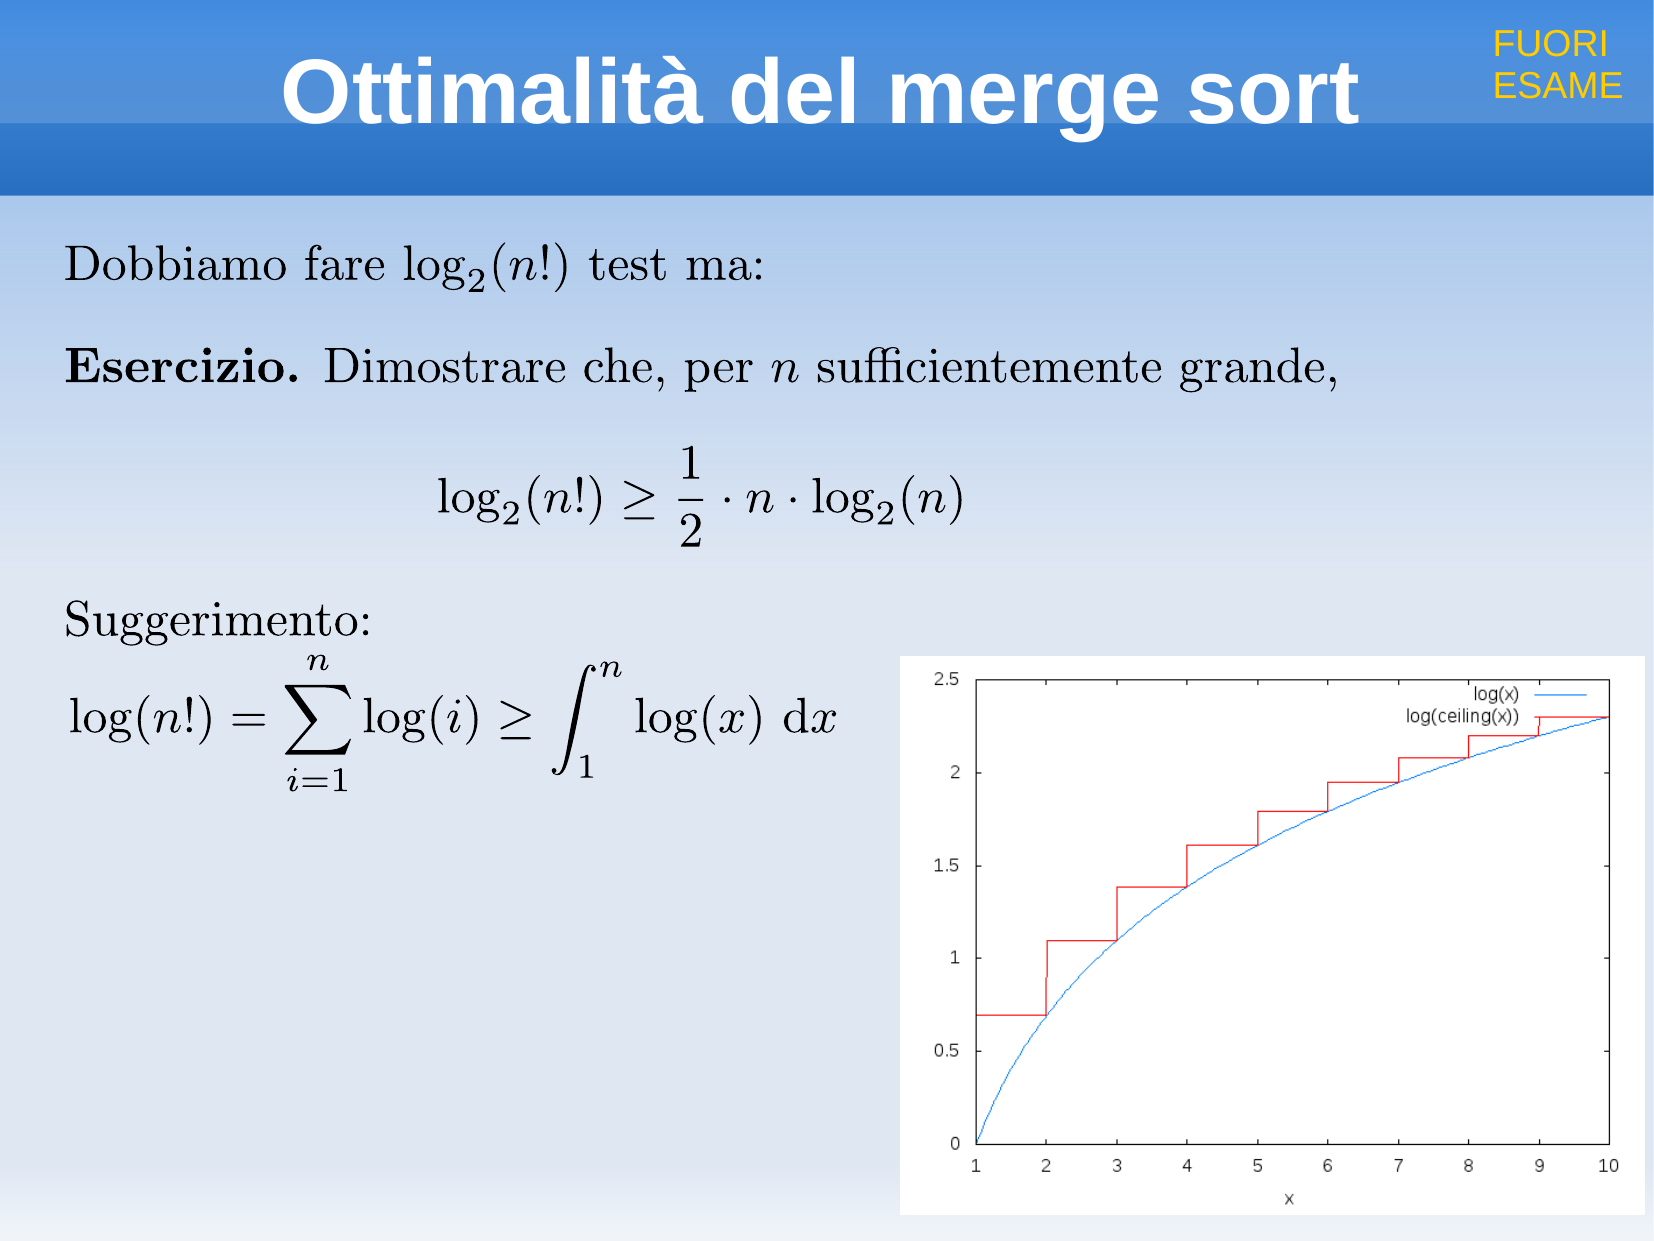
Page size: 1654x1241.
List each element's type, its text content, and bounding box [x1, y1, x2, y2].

text_box [63, 242, 1340, 792]
text_box FUORI ESAME [1477, 15, 1639, 114]
title Ottimalità del merge sort [76, 0, 1565, 188]
picture [0, 0, 1654, 1241]
